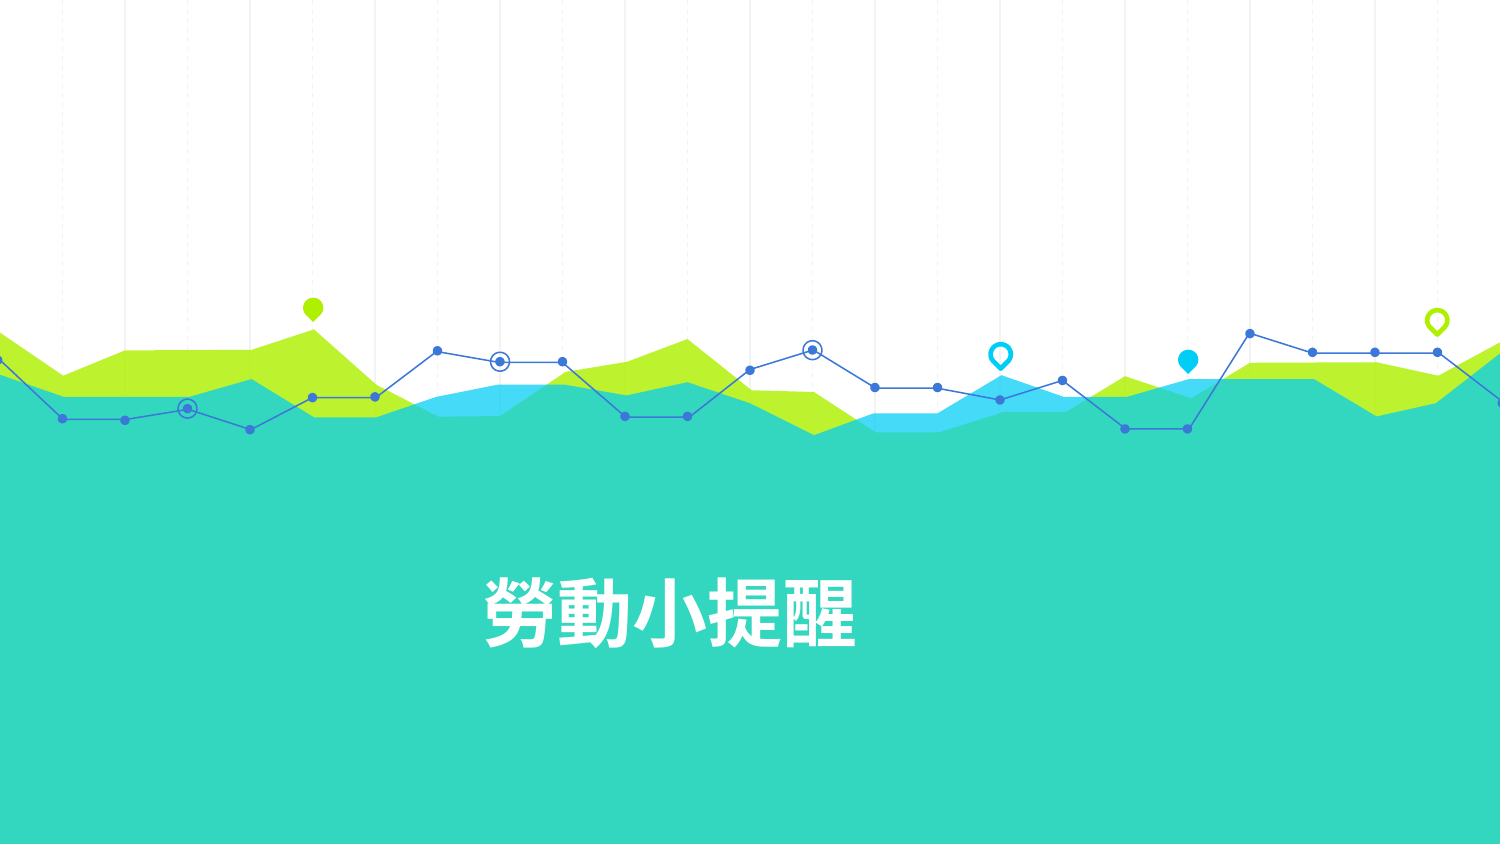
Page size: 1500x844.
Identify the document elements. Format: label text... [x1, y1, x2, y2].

title 勞動小提醒 [467, 551, 1388, 743]
